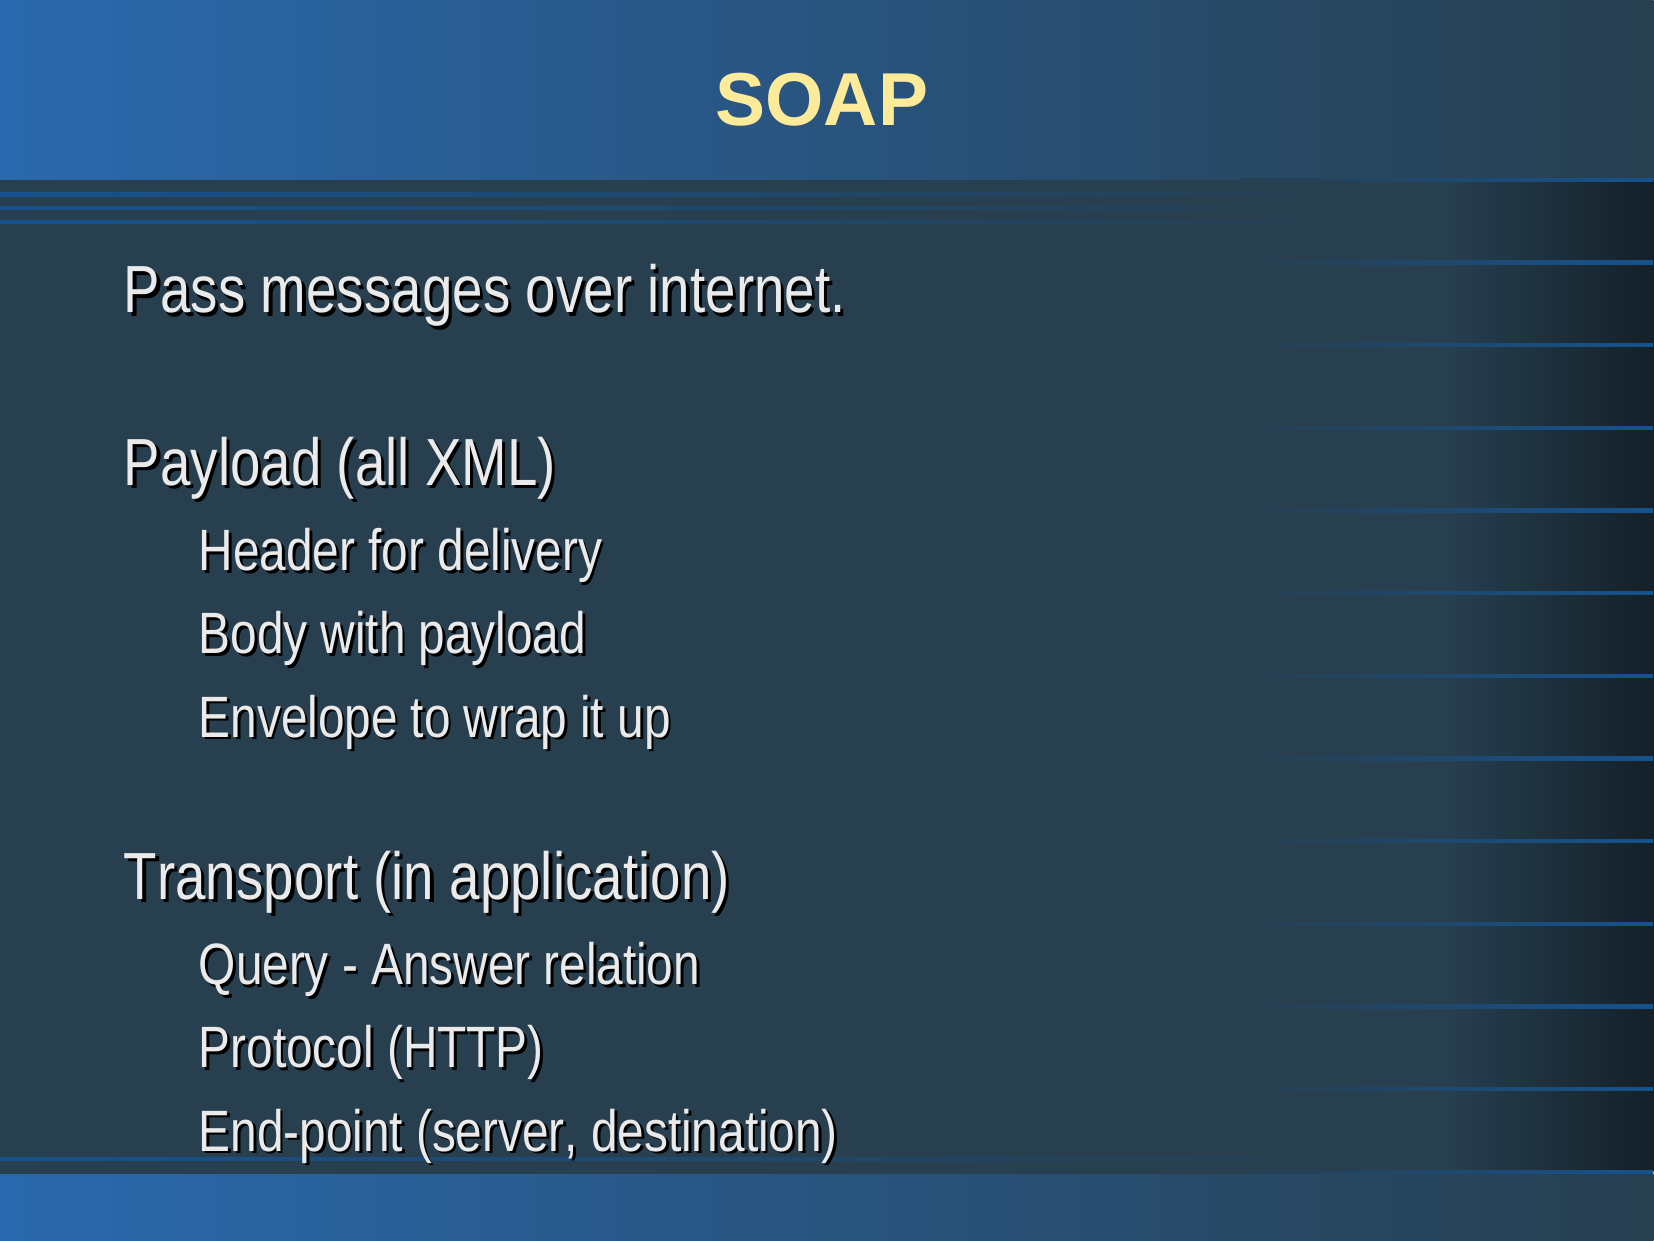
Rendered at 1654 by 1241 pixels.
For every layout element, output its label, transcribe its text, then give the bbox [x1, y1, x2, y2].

title SOAP [91, 34, 1553, 158]
list Pass messages over internet. Payload (all XML) Header for delivery Body with payload Envelope to wrap it up Transport (in application) Query - Answer relation Protocol (HTTP) End-point (server, destination) [124, 248, 1530, 1141]
